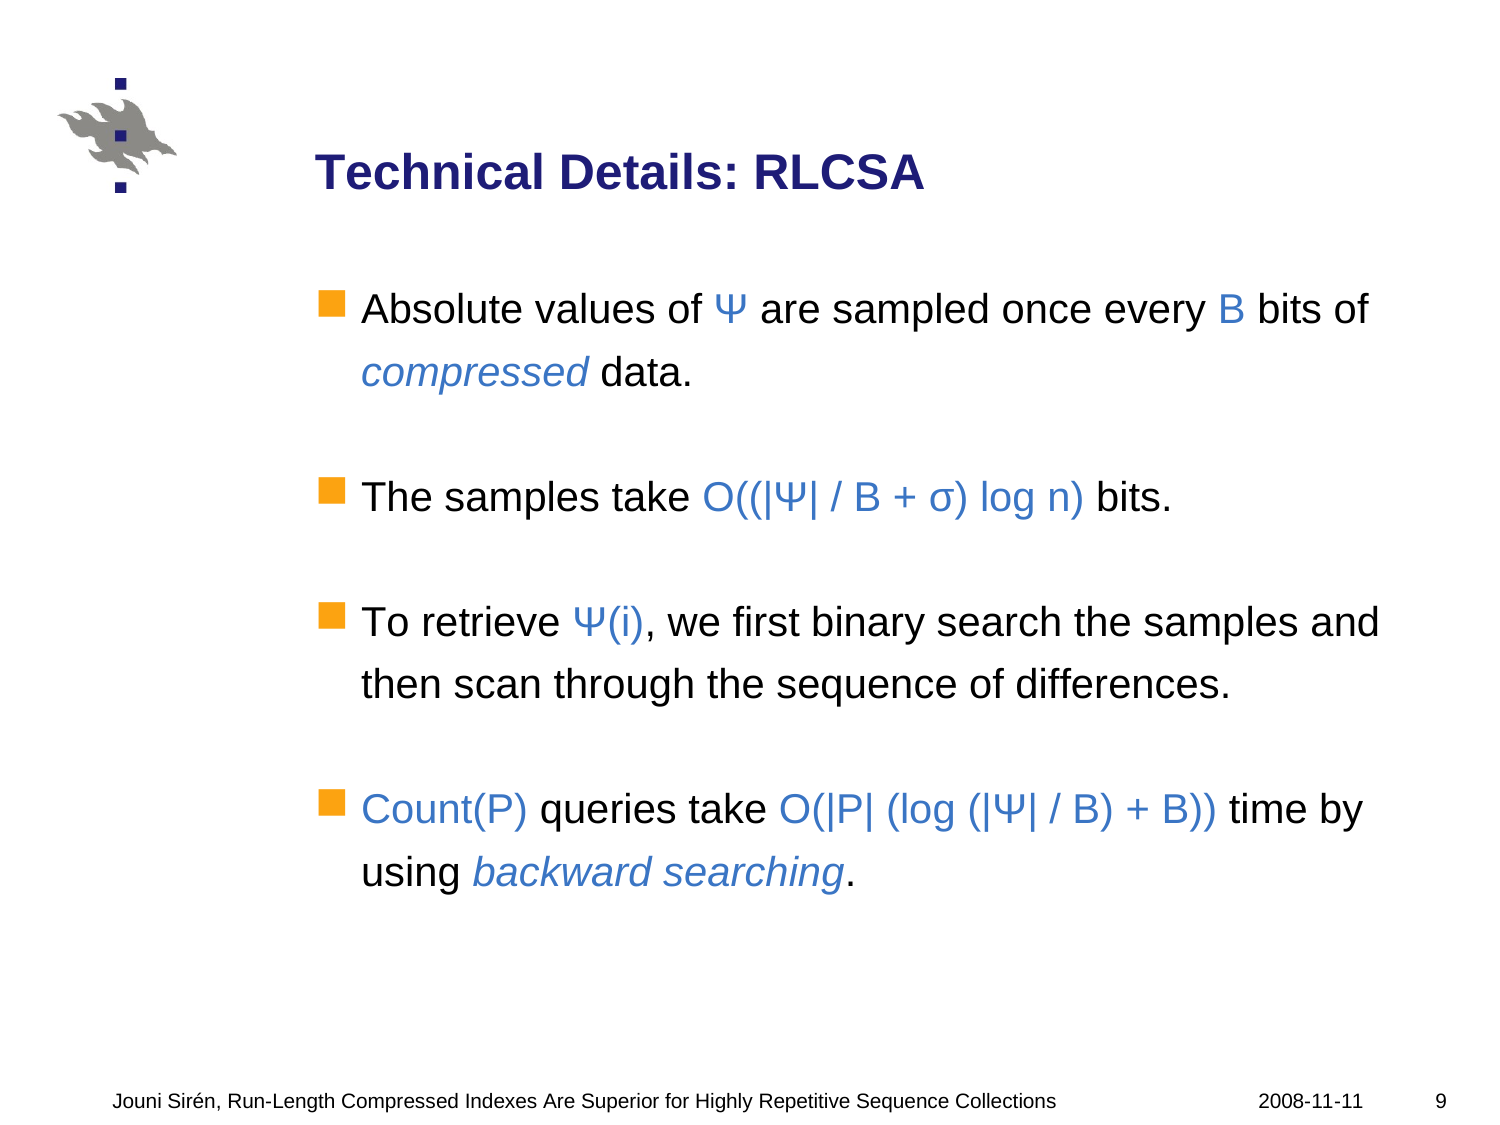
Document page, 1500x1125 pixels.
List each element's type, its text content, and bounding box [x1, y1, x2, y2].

picture [57, 78, 177, 193]
list Absolute values of Ψ are sampled once every B bits of compressed data. The samples take O((|Ψ| / B + σ) log n) bits. To retrieve Ψ(i), we first binary search the samples and then scan through the sequence of differences. Count(P) queries take O(|P| (log (|Ψ| / B) + B)) time by using backward searching. [299, 262, 1450, 1076]
title Technical Details: RLCSA [299, 24, 1450, 209]
